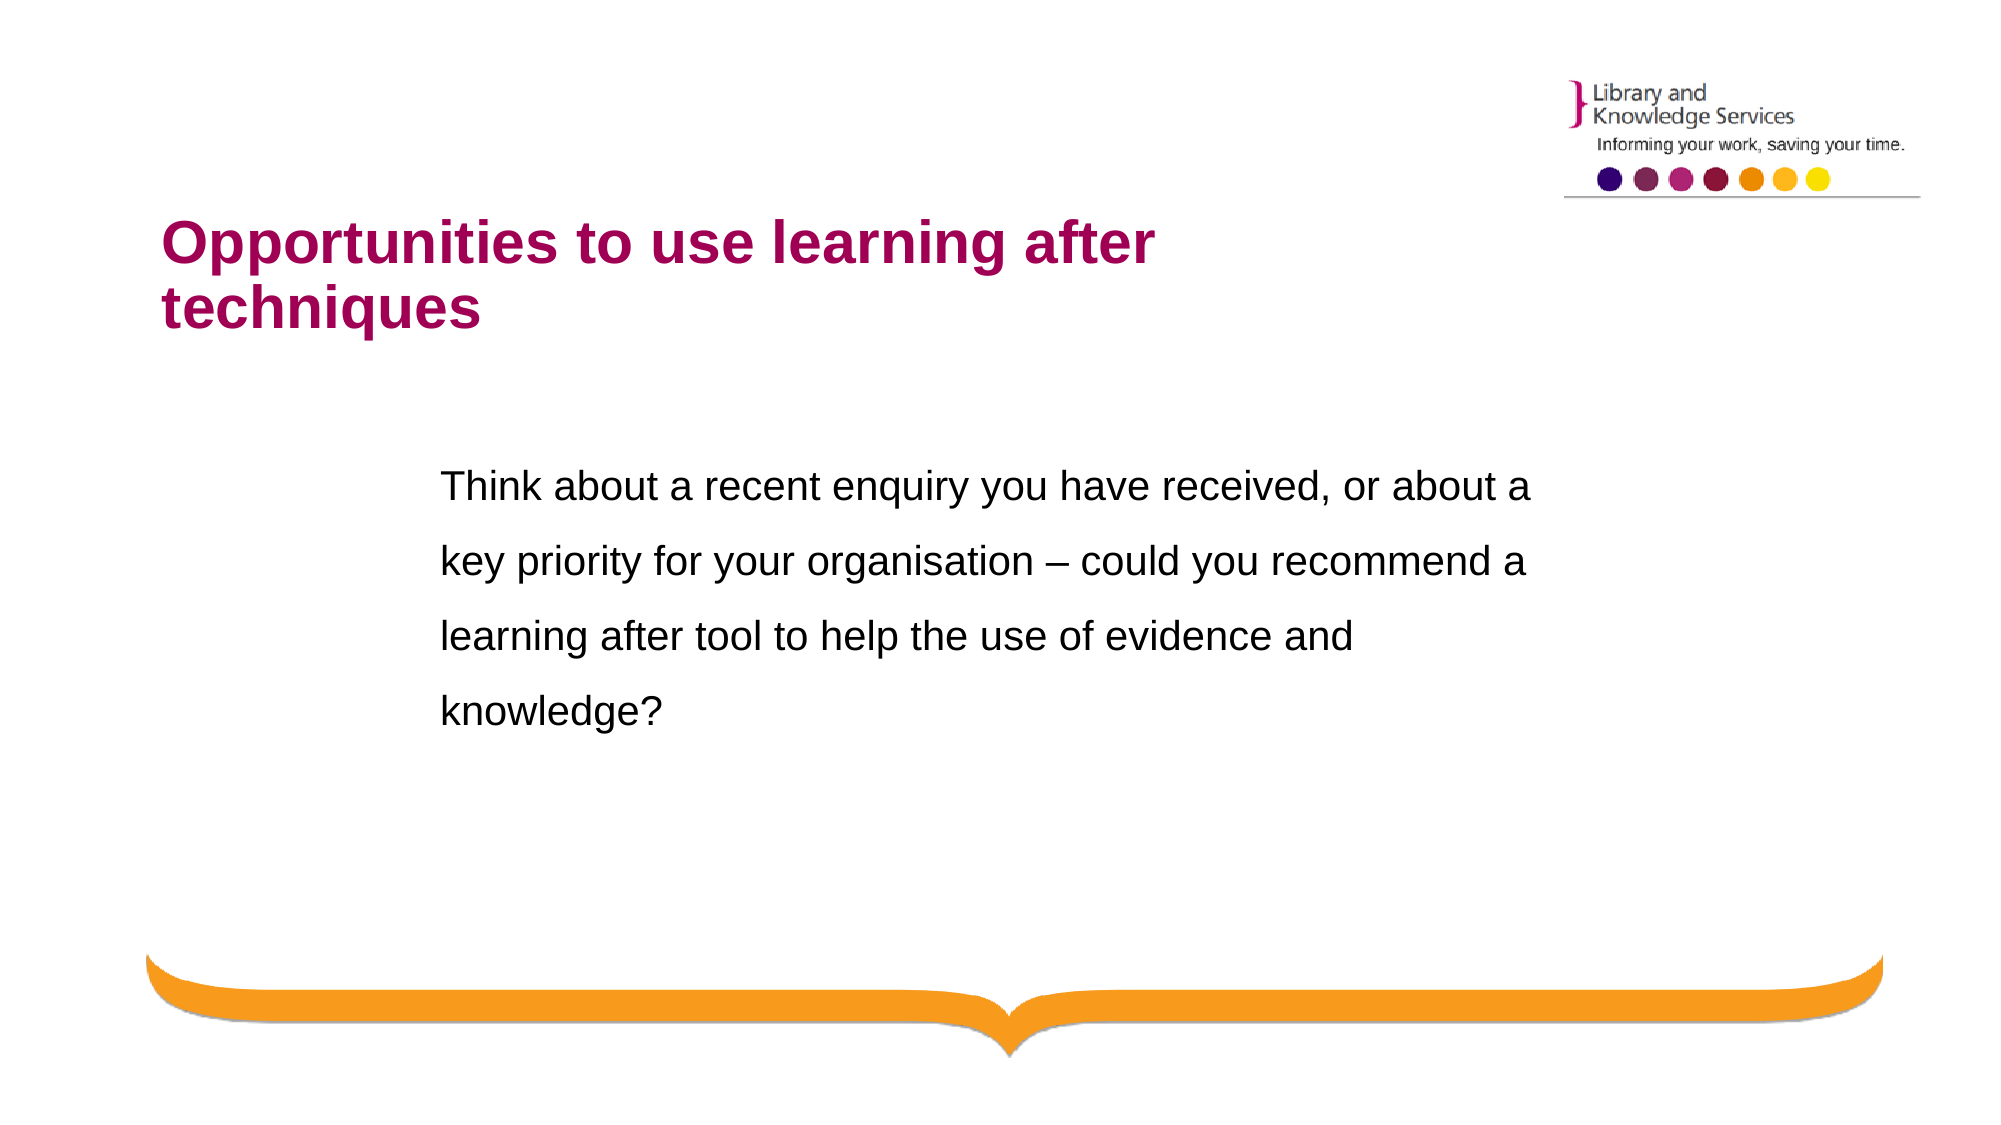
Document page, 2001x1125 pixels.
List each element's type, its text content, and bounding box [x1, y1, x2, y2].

picture [146, 951, 1883, 1054]
picture [1564, 76, 1923, 196]
title Opportunities to use learning after techniques [146, 203, 1287, 350]
text_box Think about a recent enquiry you have received, or about a key priority for your organisation – could you recommend a learning after tool to help the use of evidence and knowledge? [425, 426, 1565, 735]
